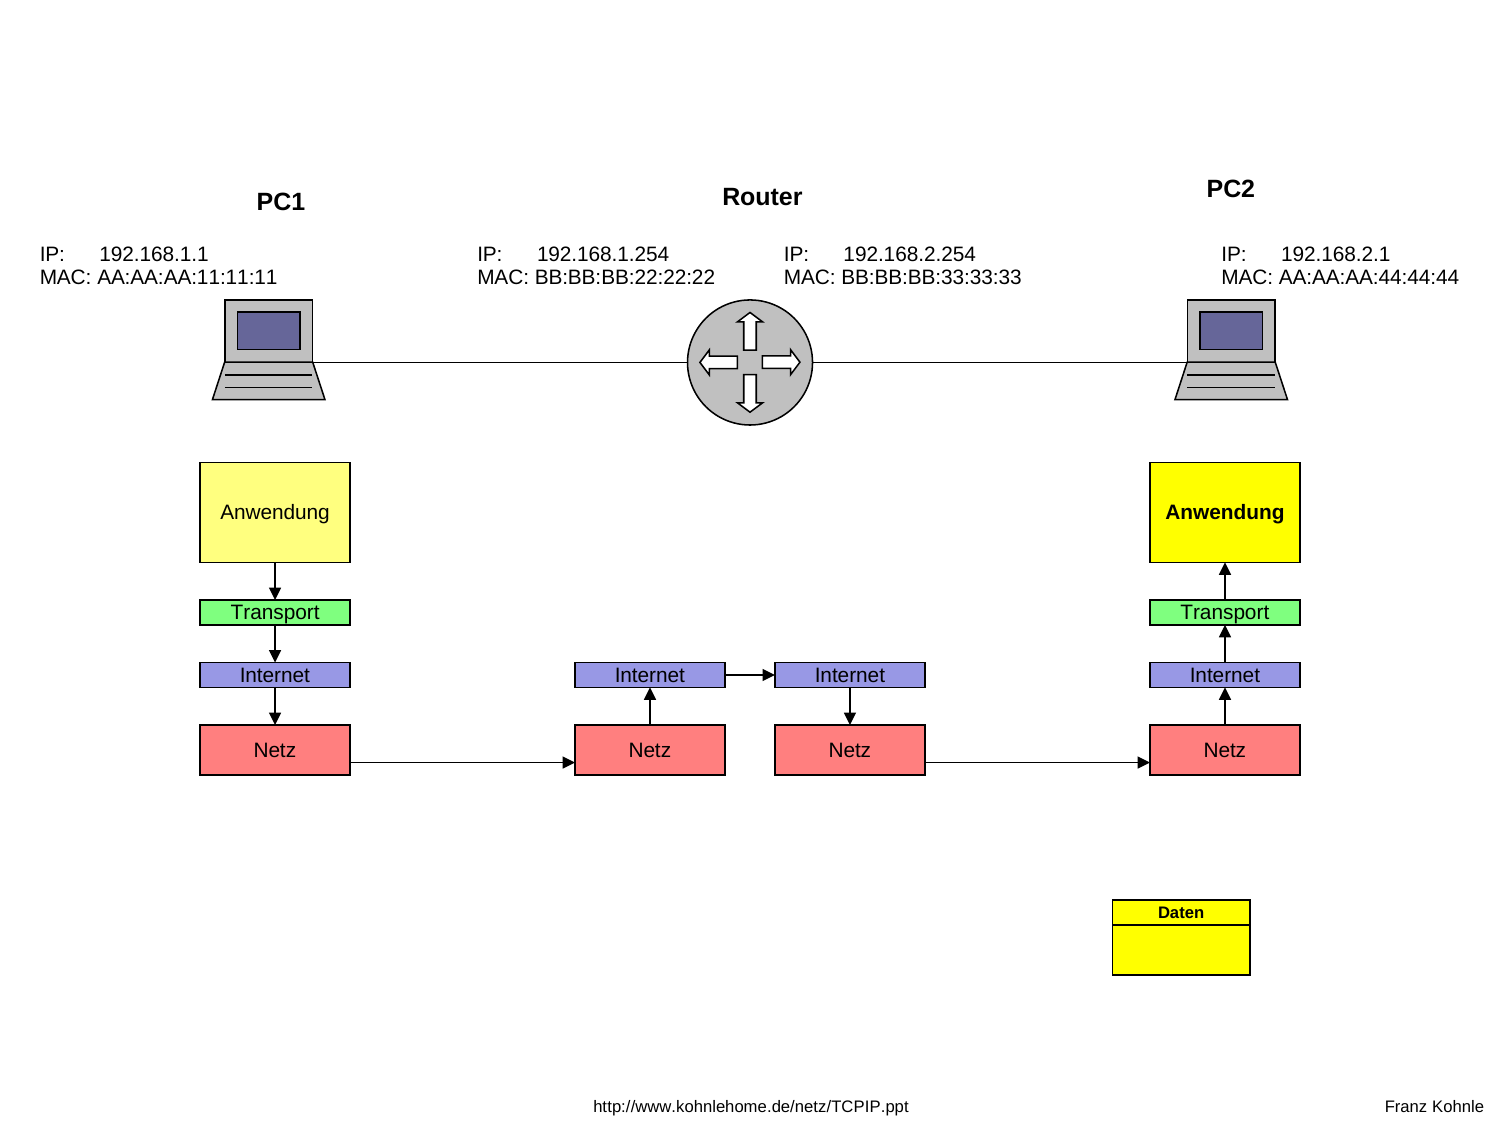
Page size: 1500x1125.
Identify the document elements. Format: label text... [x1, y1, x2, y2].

text_box http://www.kohnlehome.de/netz/TCPIP.ppt [578, 1089, 926, 1125]
text_box Netz [575, 725, 726, 775]
text_box IP: 192.168.2.1 MAC: AA:AA:AA:44:44:44 [1206, 234, 1475, 297]
text_box Netz [1149, 725, 1300, 775]
text_box [1174, 299, 1288, 400]
text_box Anwendung [1149, 462, 1300, 563]
text_box [1112, 925, 1250, 975]
text_box Internet [1149, 662, 1300, 688]
text_box Netz [774, 725, 925, 775]
text_box IP: 192.168.1.254 MAC: BB:BB:BB:22:22:22 [462, 234, 730, 297]
text_box Internet [200, 662, 351, 688]
text_box PC2 [1191, 167, 1271, 211]
text_box Franz Kohnle [1370, 1089, 1500, 1125]
text_box Router [707, 174, 818, 219]
text_box Transport [1149, 599, 1300, 625]
text_box IP: 192.168.2.254 MAC: BB:BB:BB:33:33:33 [769, 234, 1037, 297]
text_box IP: 192.168.1.1 MAC: AA:AA:AA:11:11:11 [24, 234, 293, 297]
text_box [687, 299, 813, 426]
text_box Daten [1112, 899, 1250, 925]
text_box Internet [575, 662, 726, 688]
text_box Transport [200, 599, 351, 625]
text_box [212, 299, 325, 400]
text_box PC1 [241, 179, 321, 224]
text_box Internet [774, 662, 925, 688]
text_box Anwendung [200, 462, 351, 563]
text_box Netz [200, 725, 351, 775]
